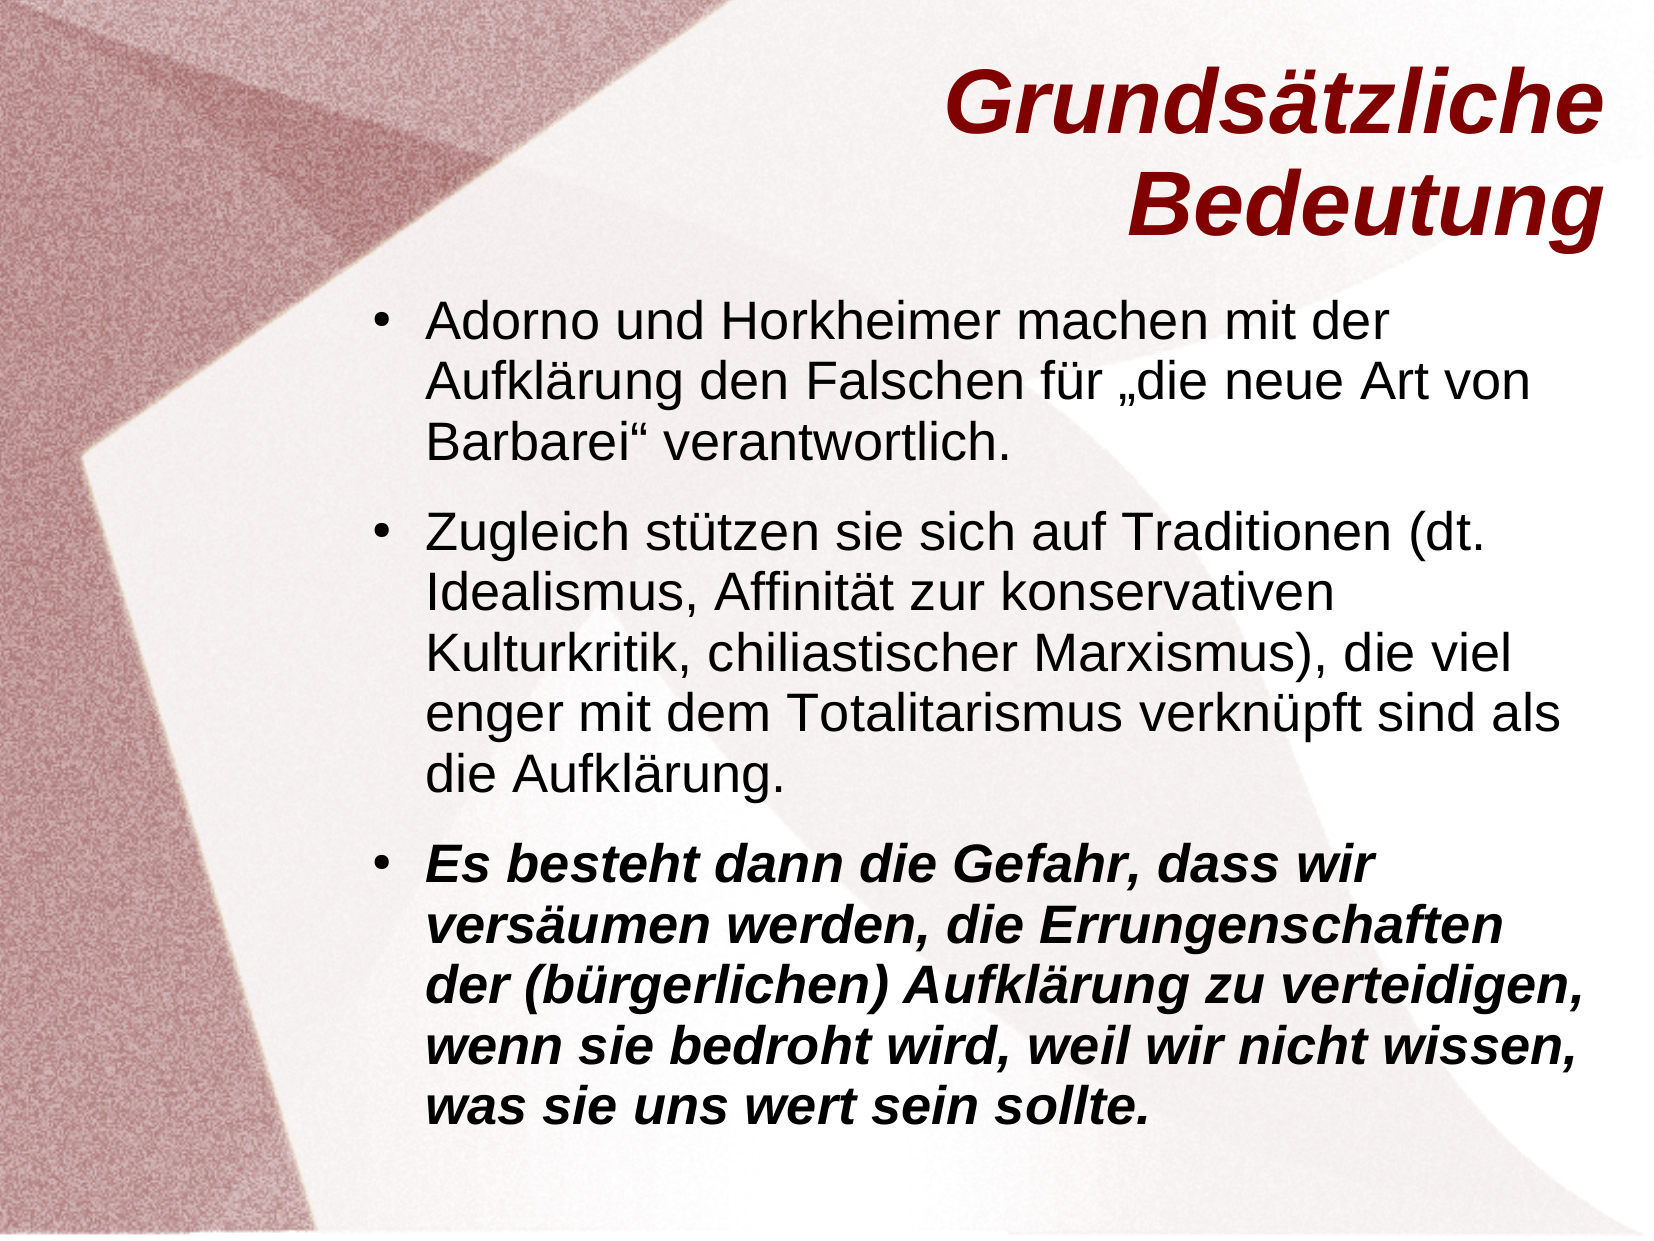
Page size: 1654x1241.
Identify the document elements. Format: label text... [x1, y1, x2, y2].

picture [0, 0, 1654, 1241]
list Adorno und Horkheimer machen mit der Aufklärung den Falschen für „die neue Art von Barbarei“ verantwortlich. Zugleich stützen sie sich auf Traditionen (dt. Idealismus, Affinität zur konservativen Kulturkritik, chiliastischer Marxismus), die viel enger mit dem Totalitarismus verknüpft sind als die Aufklärung. Es besteht dann die Gefahr, dass wir versäumen werden, die Errungenschaften der (bürgerlichen) Aufklärung zu verteidigen, wenn sie bedroht wird, weil wir nicht wissen, was sie uns wert sein sollte. [354, 290, 1601, 1137]
title Grundsätzliche Bedeutung [596, 50, 1607, 256]
